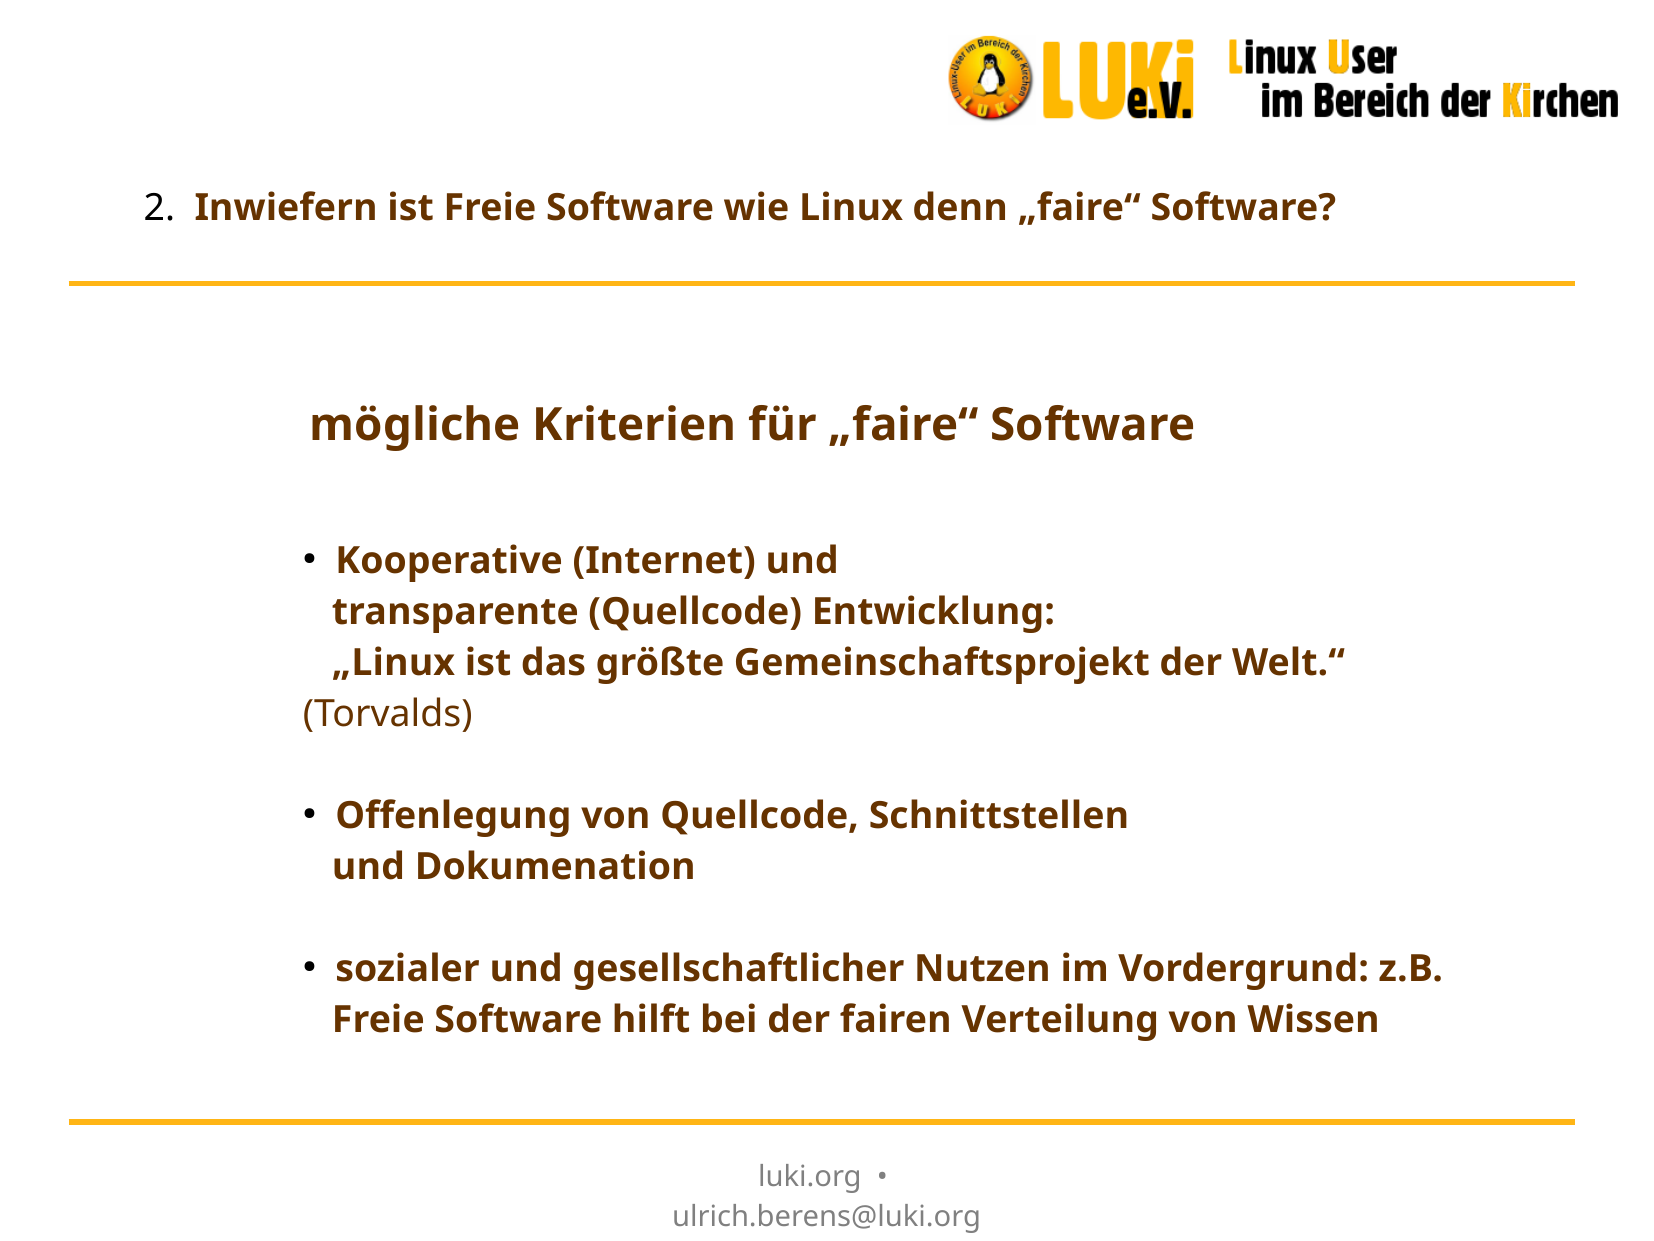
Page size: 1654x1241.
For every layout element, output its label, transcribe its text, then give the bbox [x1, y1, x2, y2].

text_box Kooperative (Internet) und transparente (Quellcode) Entwicklung: „Linux ist das größte Gemeinschaftsprojekt der Welt.“ (Torvalds) Offenlegung von Quellcode, Schnittstellen und Dokumenation sozialer und gesellschaftlicher Nutzen im Vordergrund: z.B. Freie Software hilft bei der fairen Verteilung von Wissen [288, 526, 1536, 982]
text_box 2. Inwiefern ist Freie Software wie Linux denn „faire“ Software? [88, 172, 1625, 232]
text_box luki.org • ulrich.berens@luki.org [590, 1144, 1063, 1201]
text_box mögliche Kriterien für „faire“ Software [295, 383, 1388, 453]
picture [944, 29, 1625, 130]
